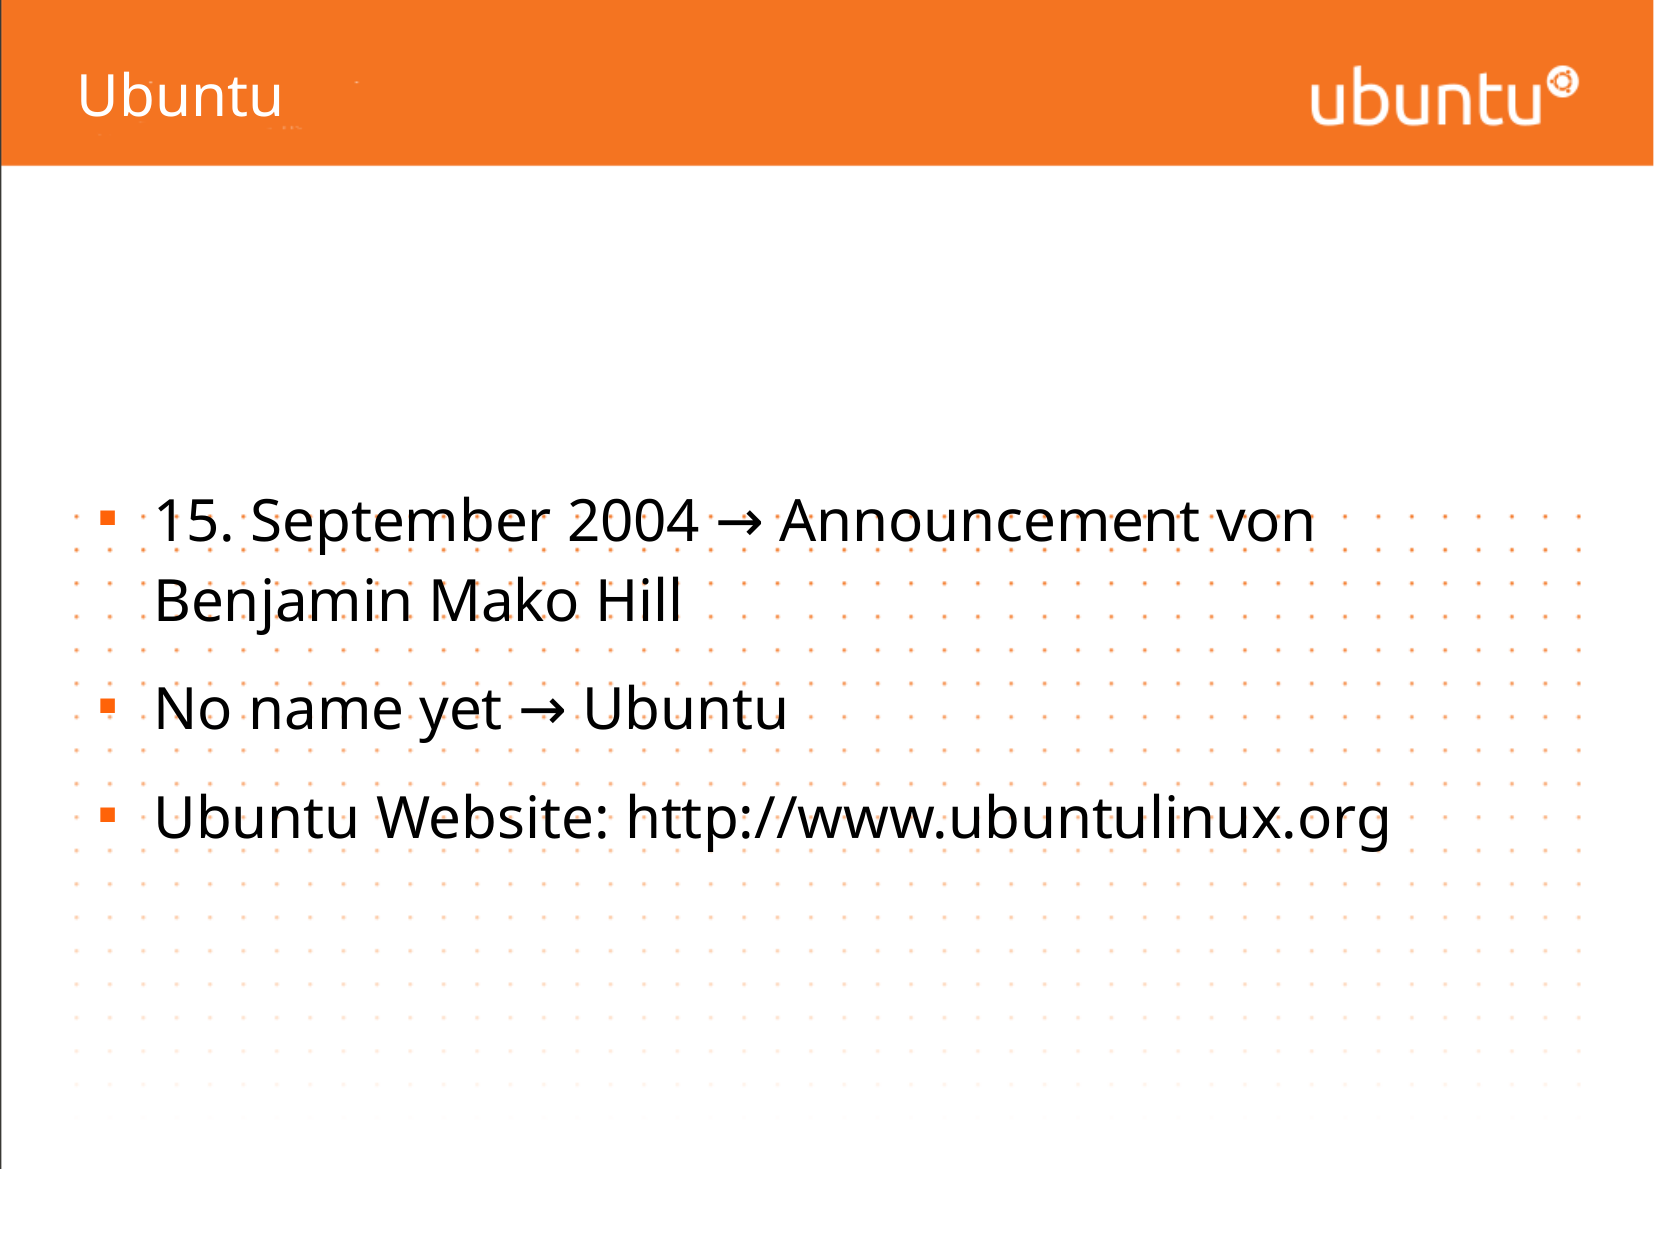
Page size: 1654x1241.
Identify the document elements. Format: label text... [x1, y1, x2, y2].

picture [0, 0, 1654, 1169]
title Ubuntu [76, 29, 1565, 158]
list 15. September 2004 → Announcement von Benjamin Mako Hill No name yet → Ubuntu Ubuntu Website: http://www.ubuntulinux.org [82, 479, 1462, 1109]
